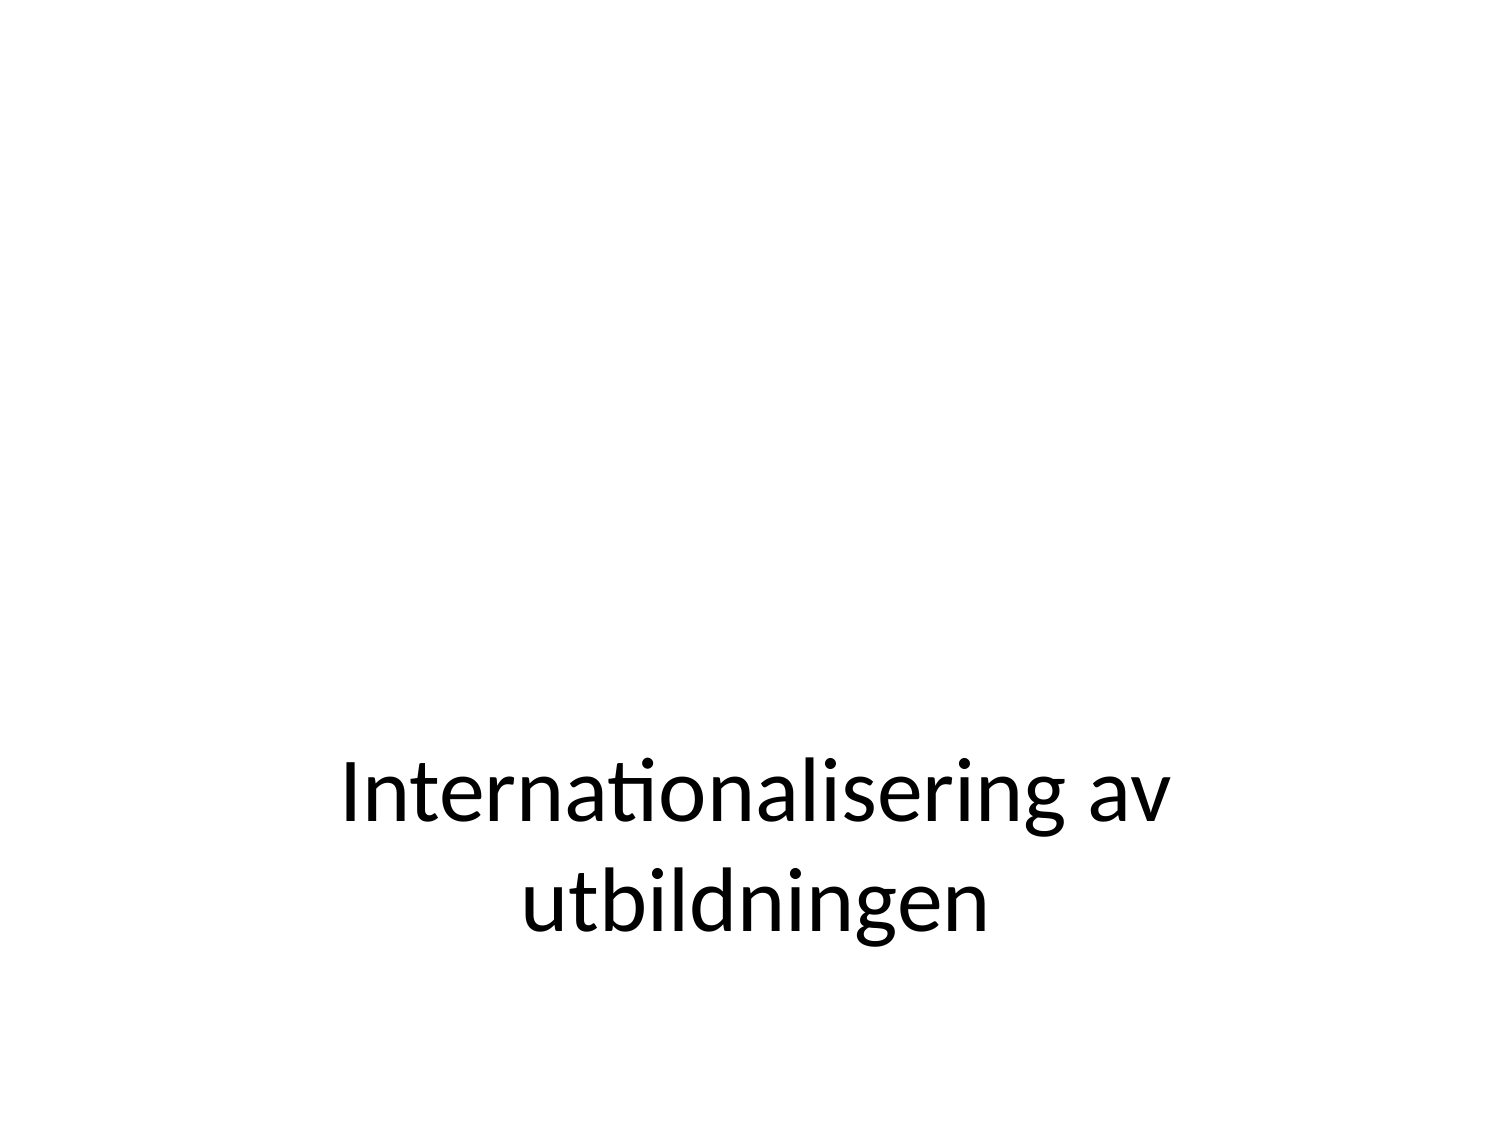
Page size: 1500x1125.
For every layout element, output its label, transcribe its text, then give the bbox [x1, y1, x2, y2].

title Internationalisering av utbildningen [118, 722, 1394, 947]
